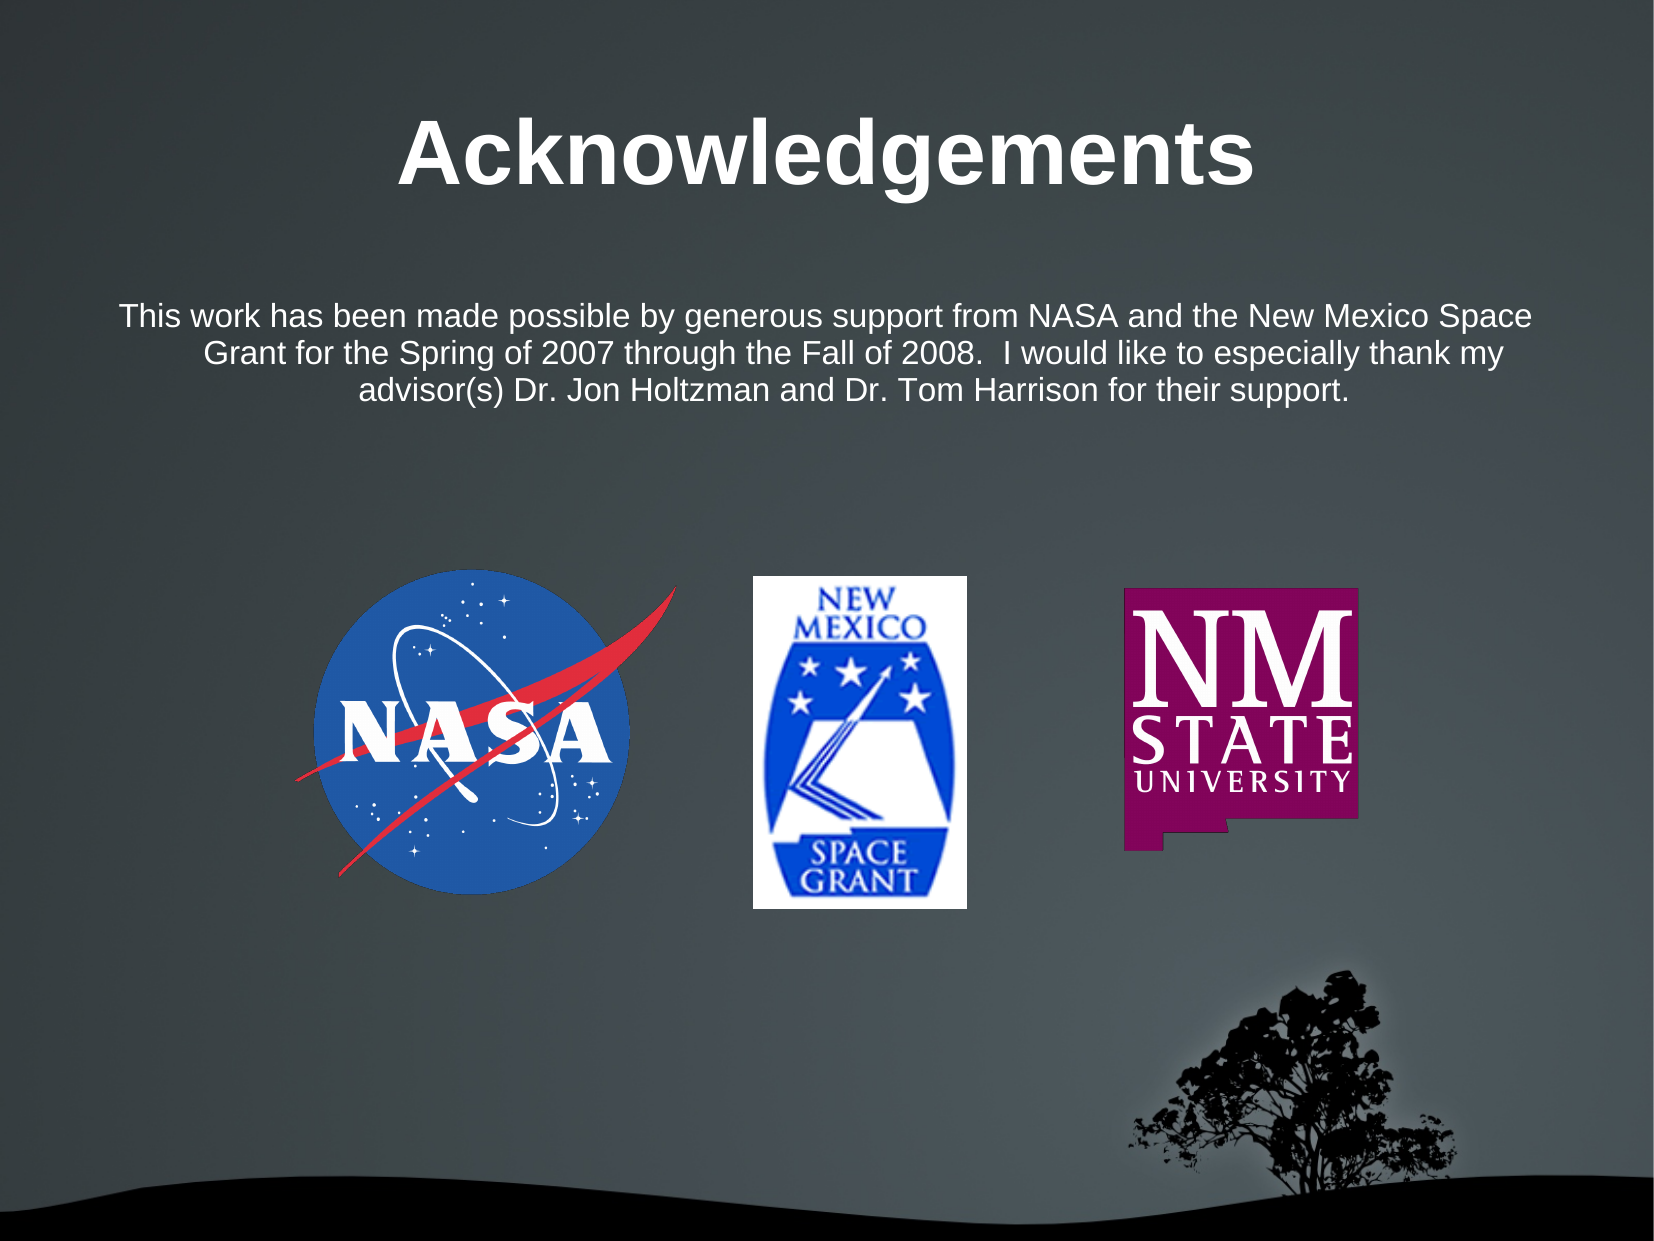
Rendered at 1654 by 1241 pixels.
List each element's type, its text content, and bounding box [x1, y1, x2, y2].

list This work has been made possible by generous support from NASA and the New Mexico Space Grant for the Spring of 2007 through the Fall of 2008. I would like to especially thank my advisor(s) Dr. Jon Holtzman and Dr. Tom Harrison for their support. [82, 289, 1571, 1126]
title Acknowledgements [82, 49, 1571, 257]
picture [0, 0, 1654, 1241]
